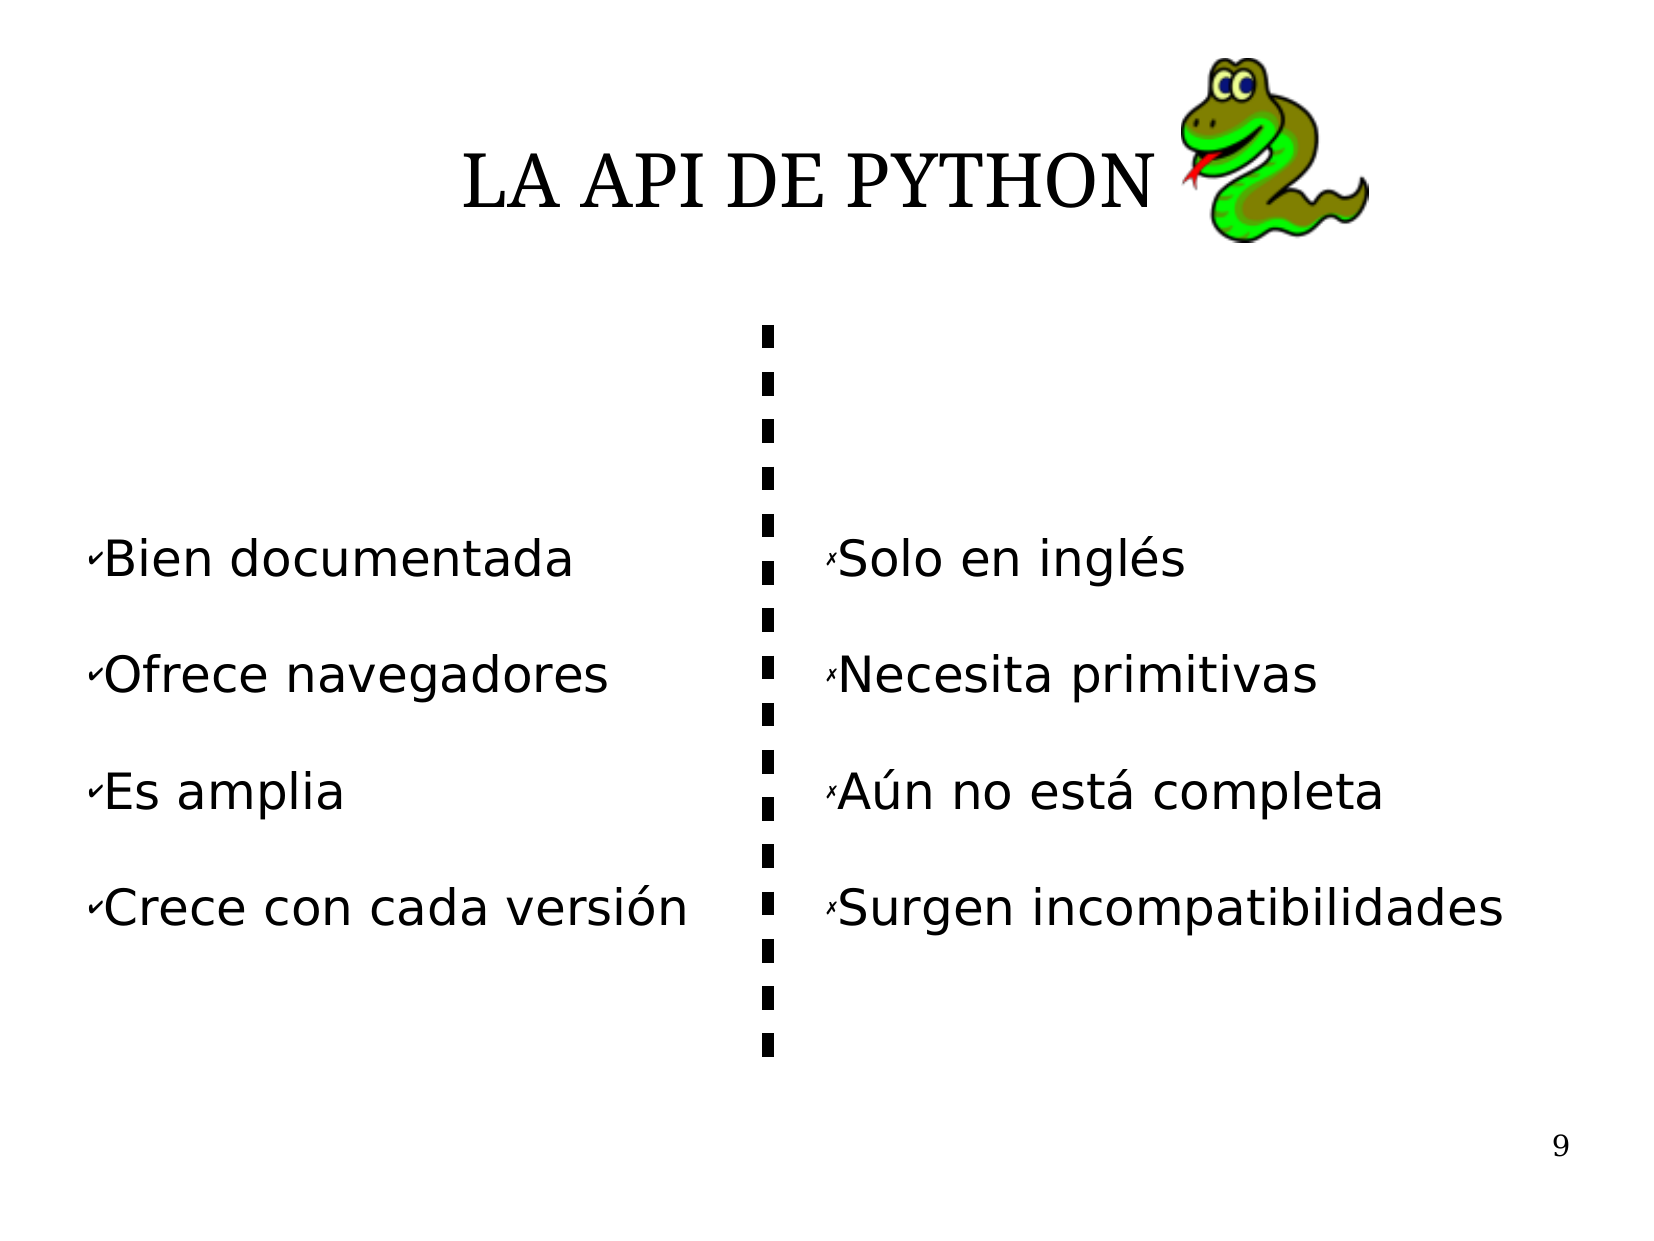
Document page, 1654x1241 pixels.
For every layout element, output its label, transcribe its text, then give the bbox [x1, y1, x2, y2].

title LA API DE PYTHON [47, 26, 1536, 296]
picture [1181, 58, 1369, 243]
subtitle Solo en inglés Necesita primitivas Aún no está completa Surgen incompatibilidades [827, 295, 1536, 1114]
text_box Bien documentada Ofrece navegadores Es amplia Crece con cada versión [88, 295, 827, 1114]
